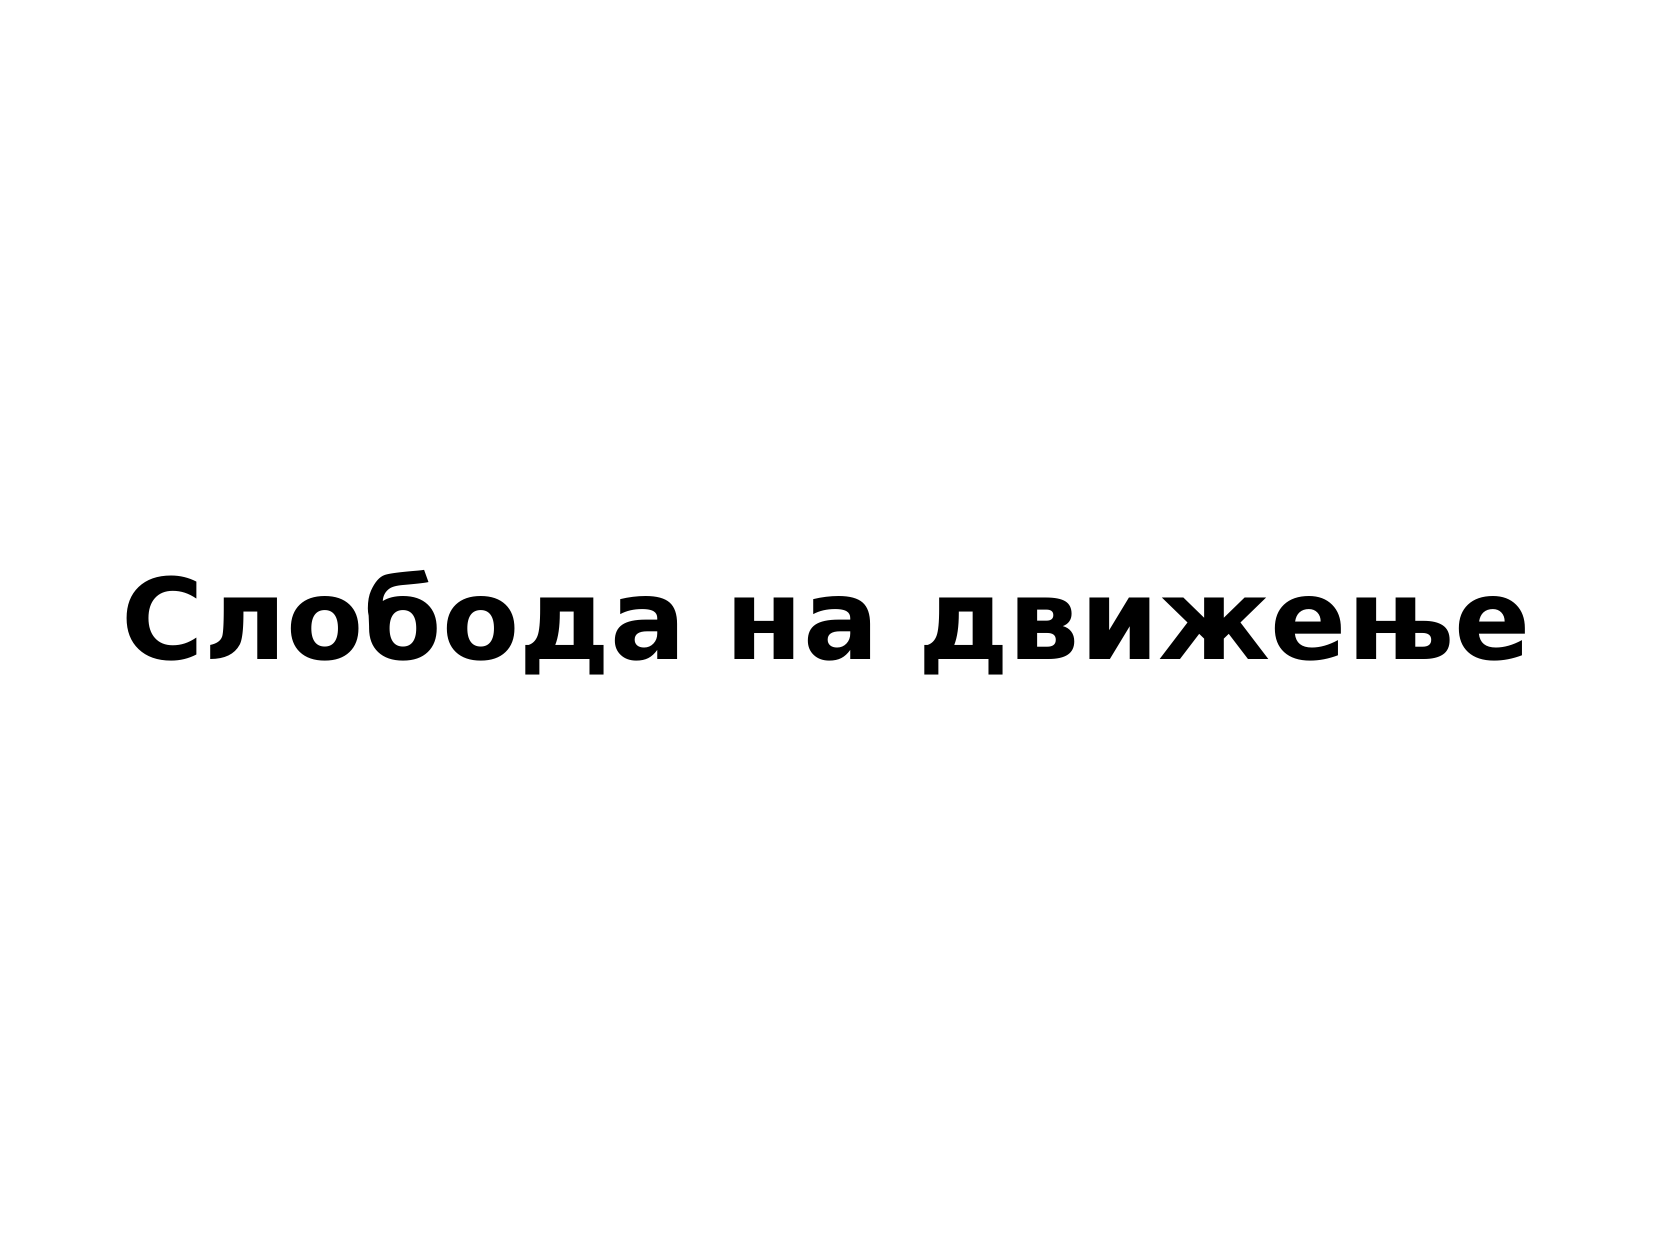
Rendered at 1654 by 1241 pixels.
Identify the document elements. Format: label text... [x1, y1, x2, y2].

subtitle Слобода на движење [0, 0, 1654, 1241]
